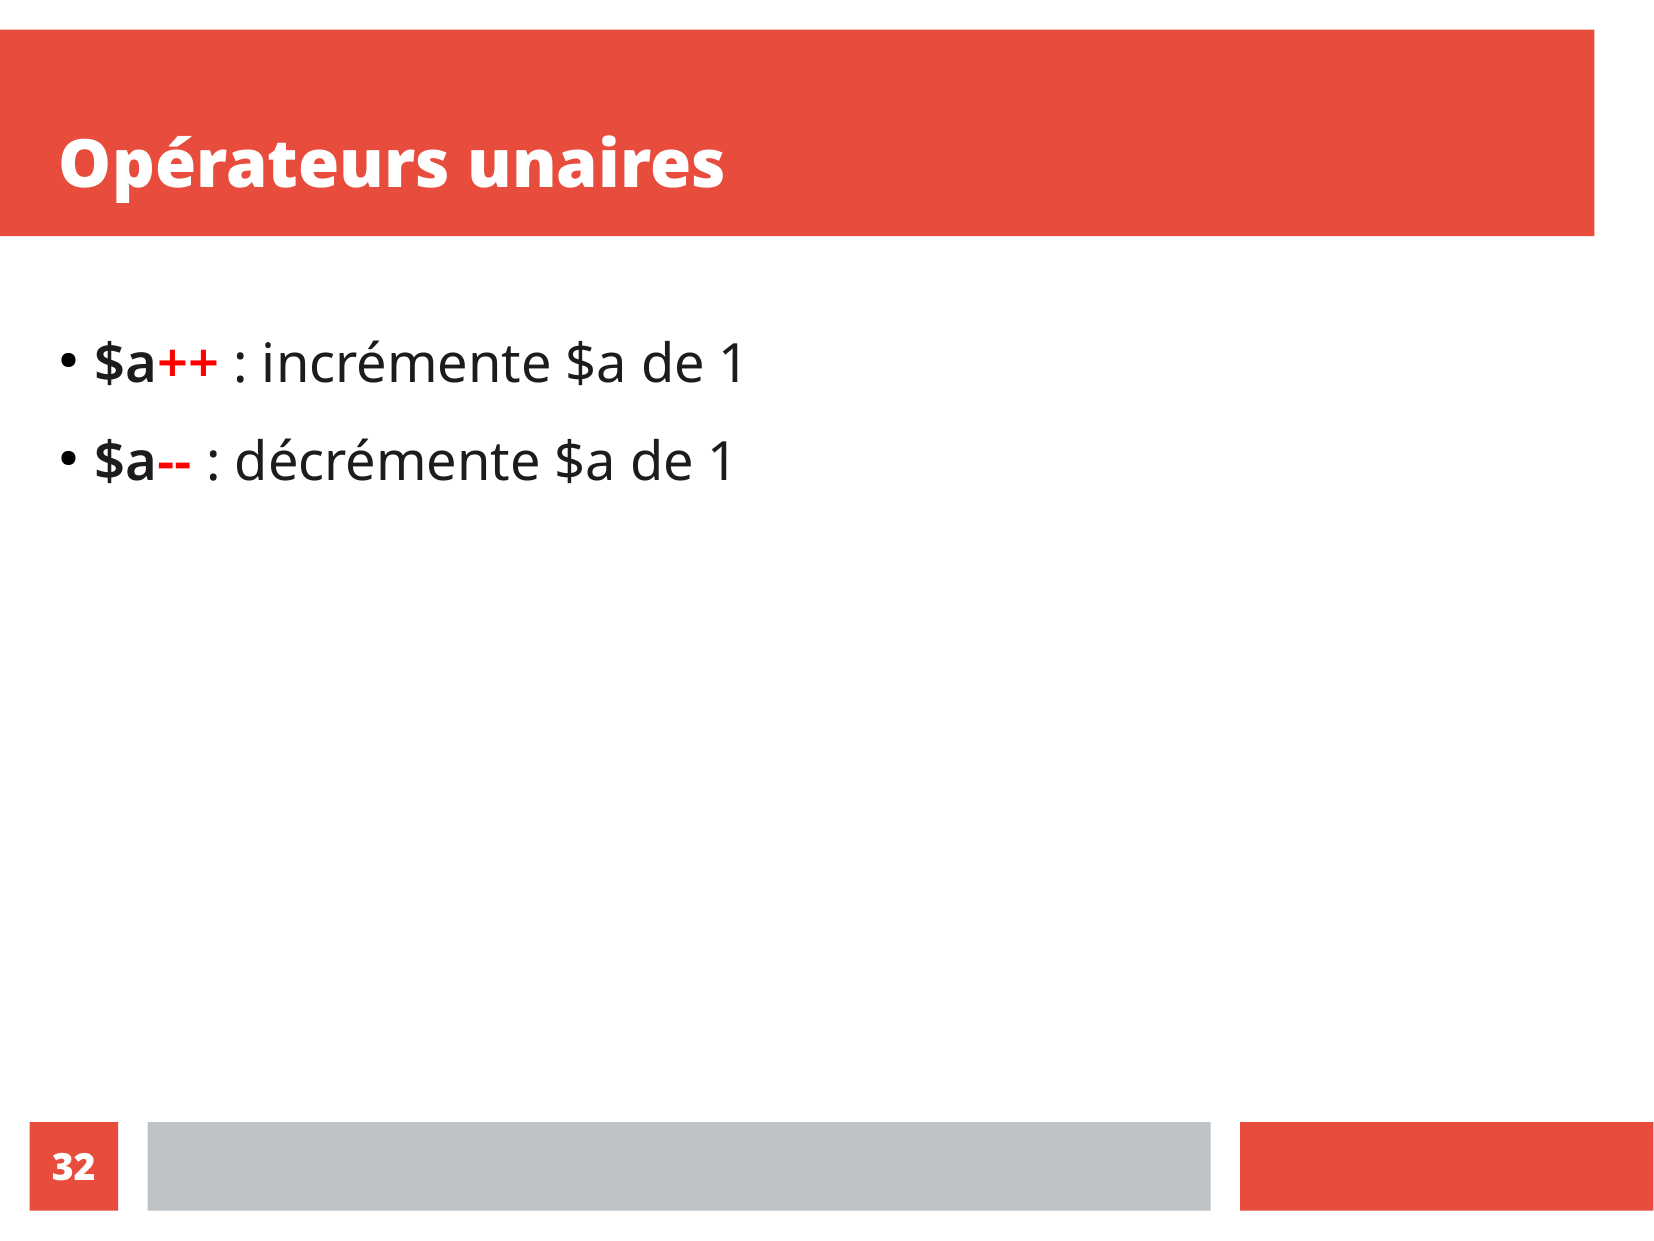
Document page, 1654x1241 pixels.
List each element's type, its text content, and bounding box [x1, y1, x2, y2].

list $a++ : incrémente $a de 1 $a-- : décrémente $a de 1 [59, 324, 1565, 1093]
title Opérateurs unaires [59, 59, 1595, 207]
